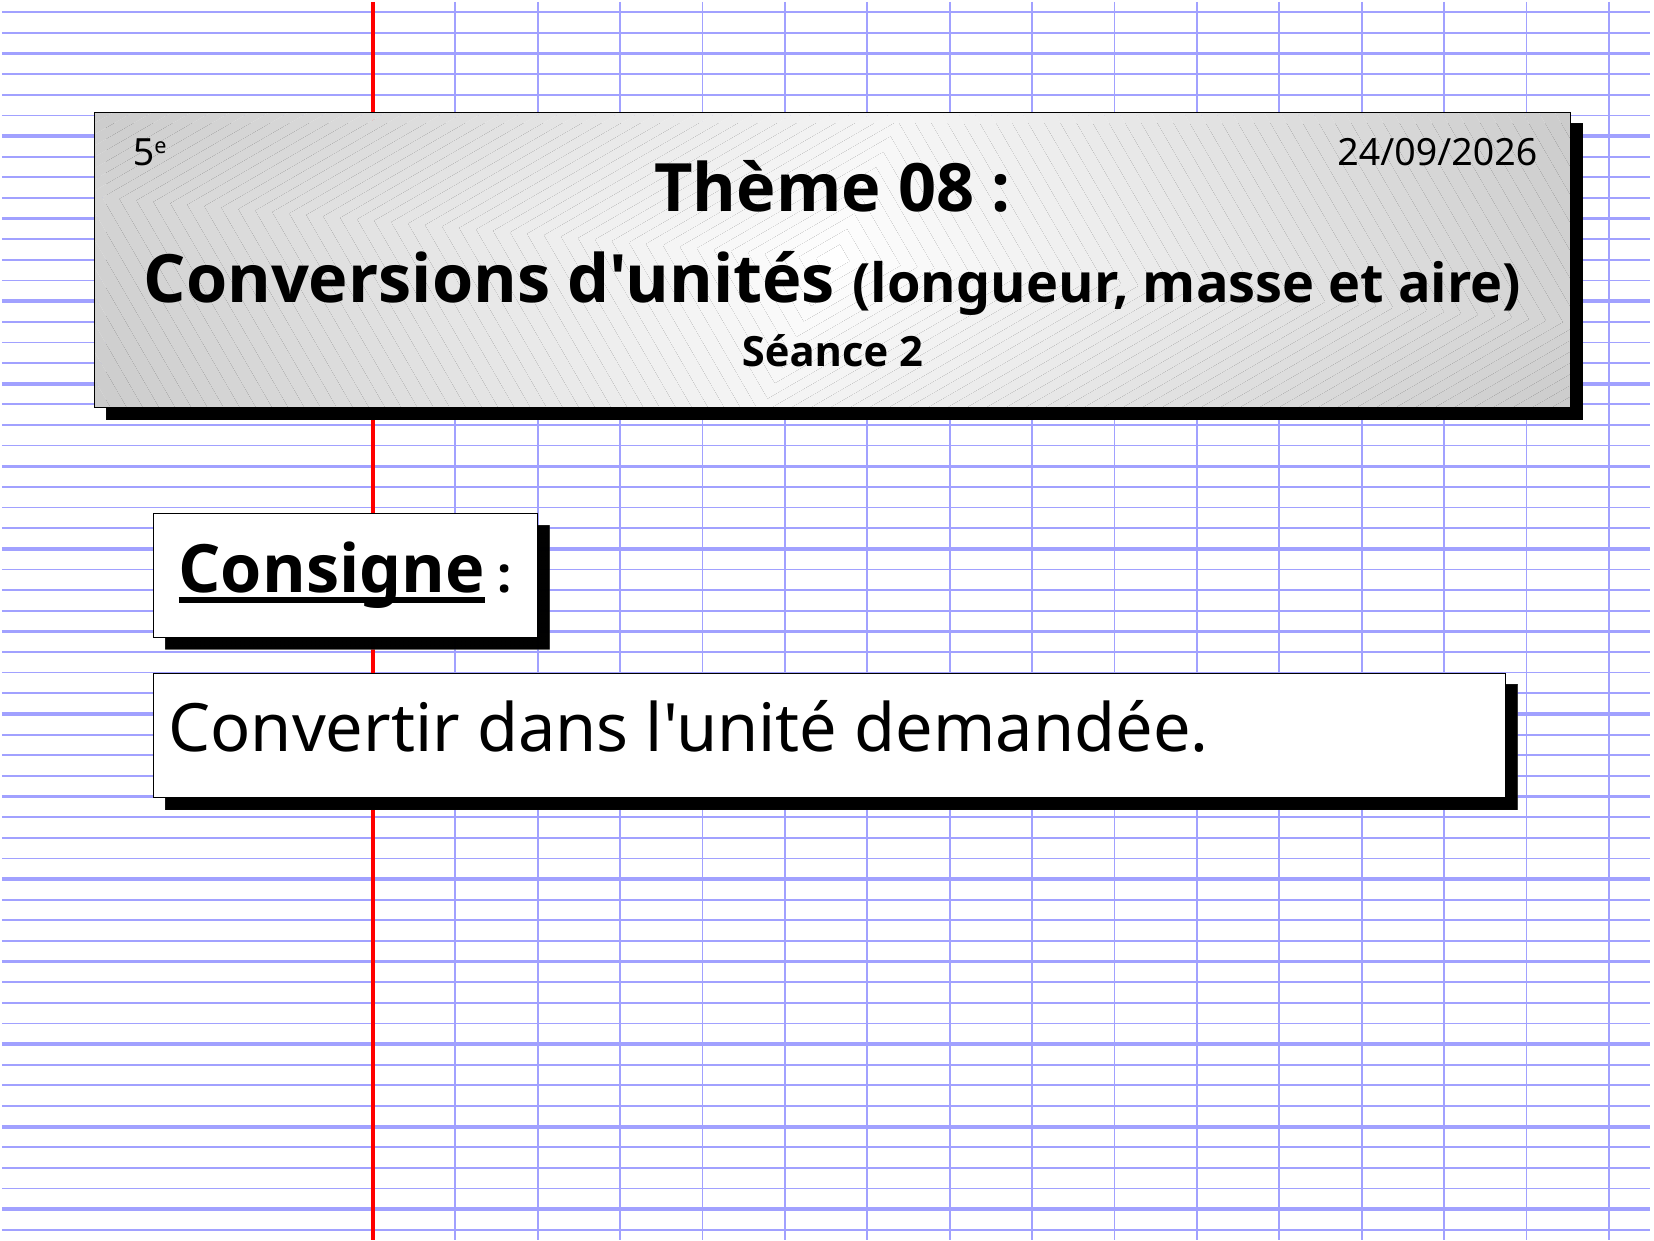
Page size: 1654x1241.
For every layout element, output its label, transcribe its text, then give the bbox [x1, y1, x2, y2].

text_box Consigne : [153, 513, 538, 638]
text_box 13/05/2013 [1322, 118, 1560, 186]
text_box Convertir dans l'unité demandée. [153, 673, 1506, 798]
picture [0, 0, 1654, 1241]
text_box 5e [118, 118, 207, 186]
text_box Thème 08 : Conversions d'unités (longueur, masse et aire) Séance 2 [94, 112, 1571, 408]
